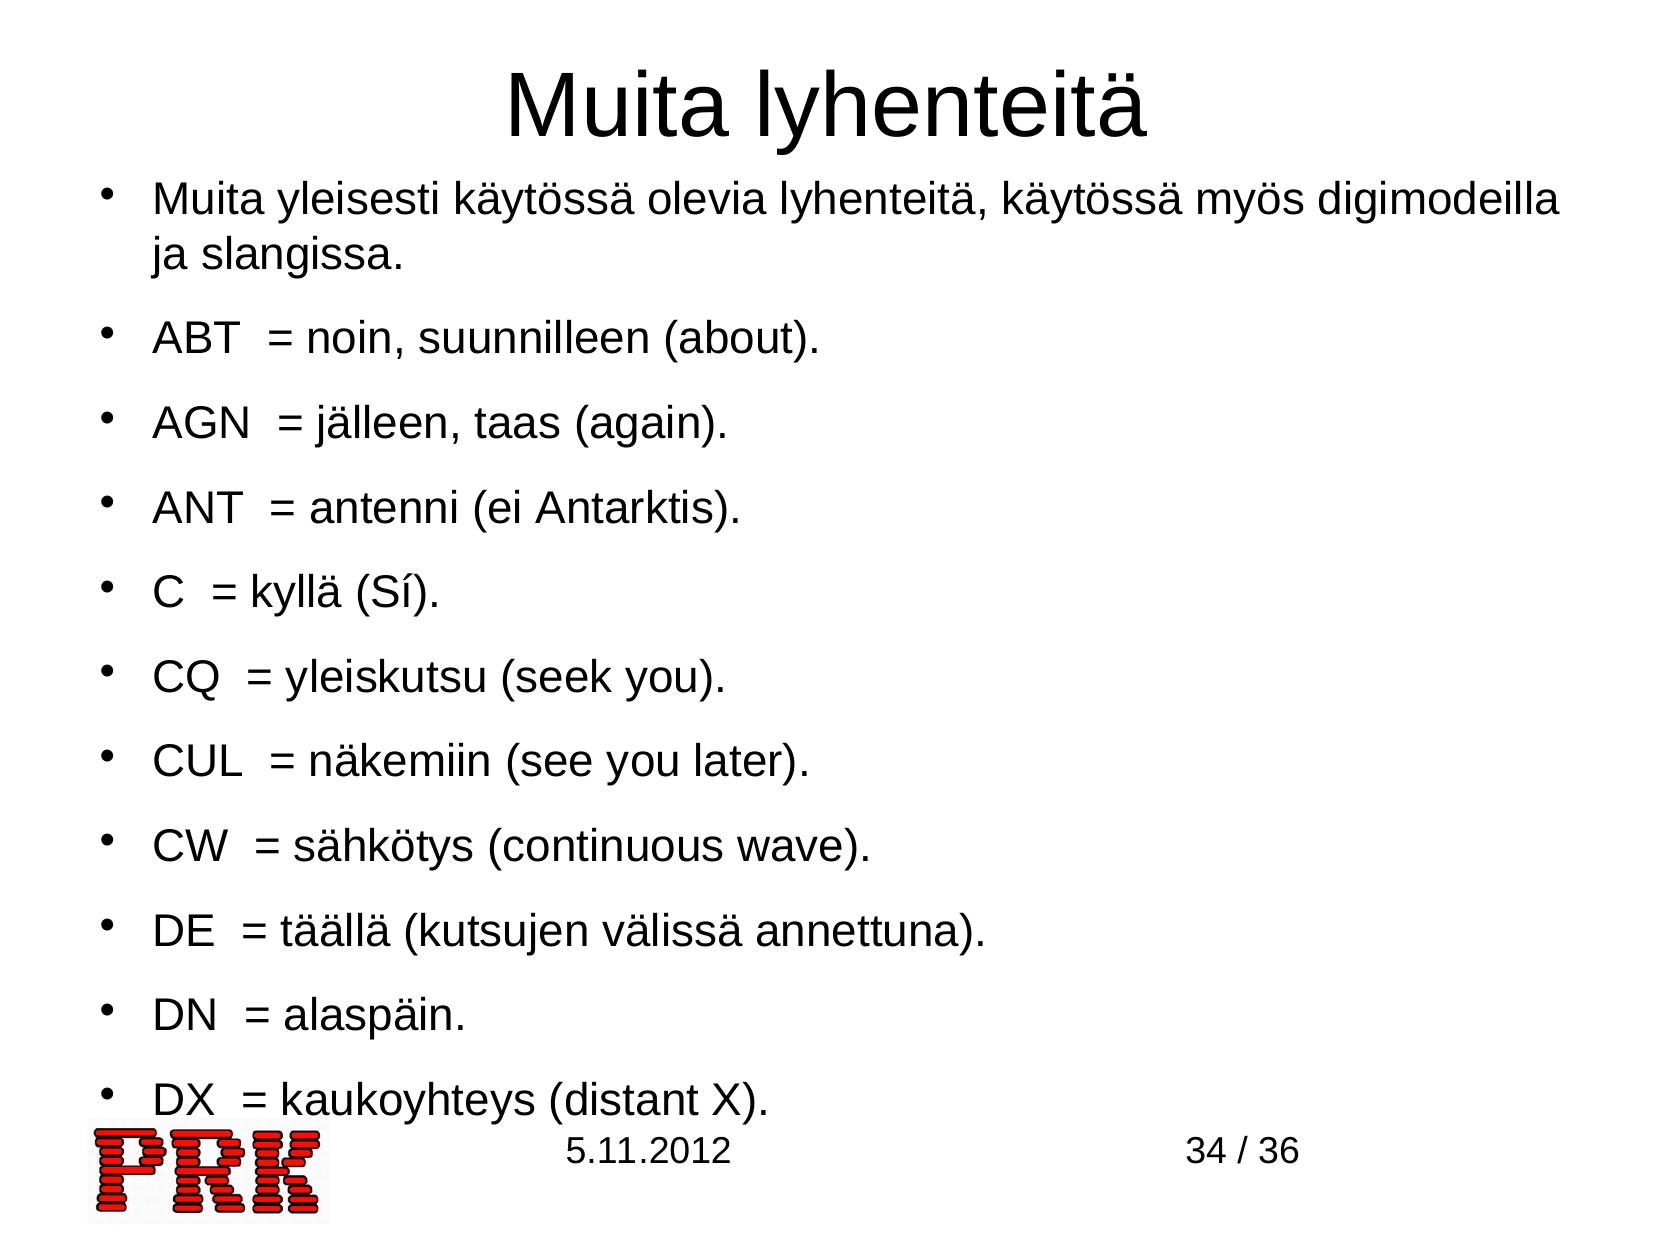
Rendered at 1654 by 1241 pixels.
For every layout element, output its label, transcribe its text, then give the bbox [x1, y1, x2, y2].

list Muita yleisesti käytössä olevia lyhenteitä, käytössä myös digimodeilla ja slangissa. ABT = noin, suunnilleen (about). AGN = jälleen, taas (again). ANT = antenni (ei Antarktis). C = kyllä (Sí). CQ = yleiskutsu (seek you). CUL = näkemiin (see you later). CW = sähkötys (continuous wave). DE = täällä (kutsujen välissä annettuna). DN = alaspäin. DX = kaukoyhteys (distant X). [82, 164, 1571, 1126]
title Muita lyhenteitä [82, 30, 1571, 164]
picture [87, 1126, 330, 1224]
